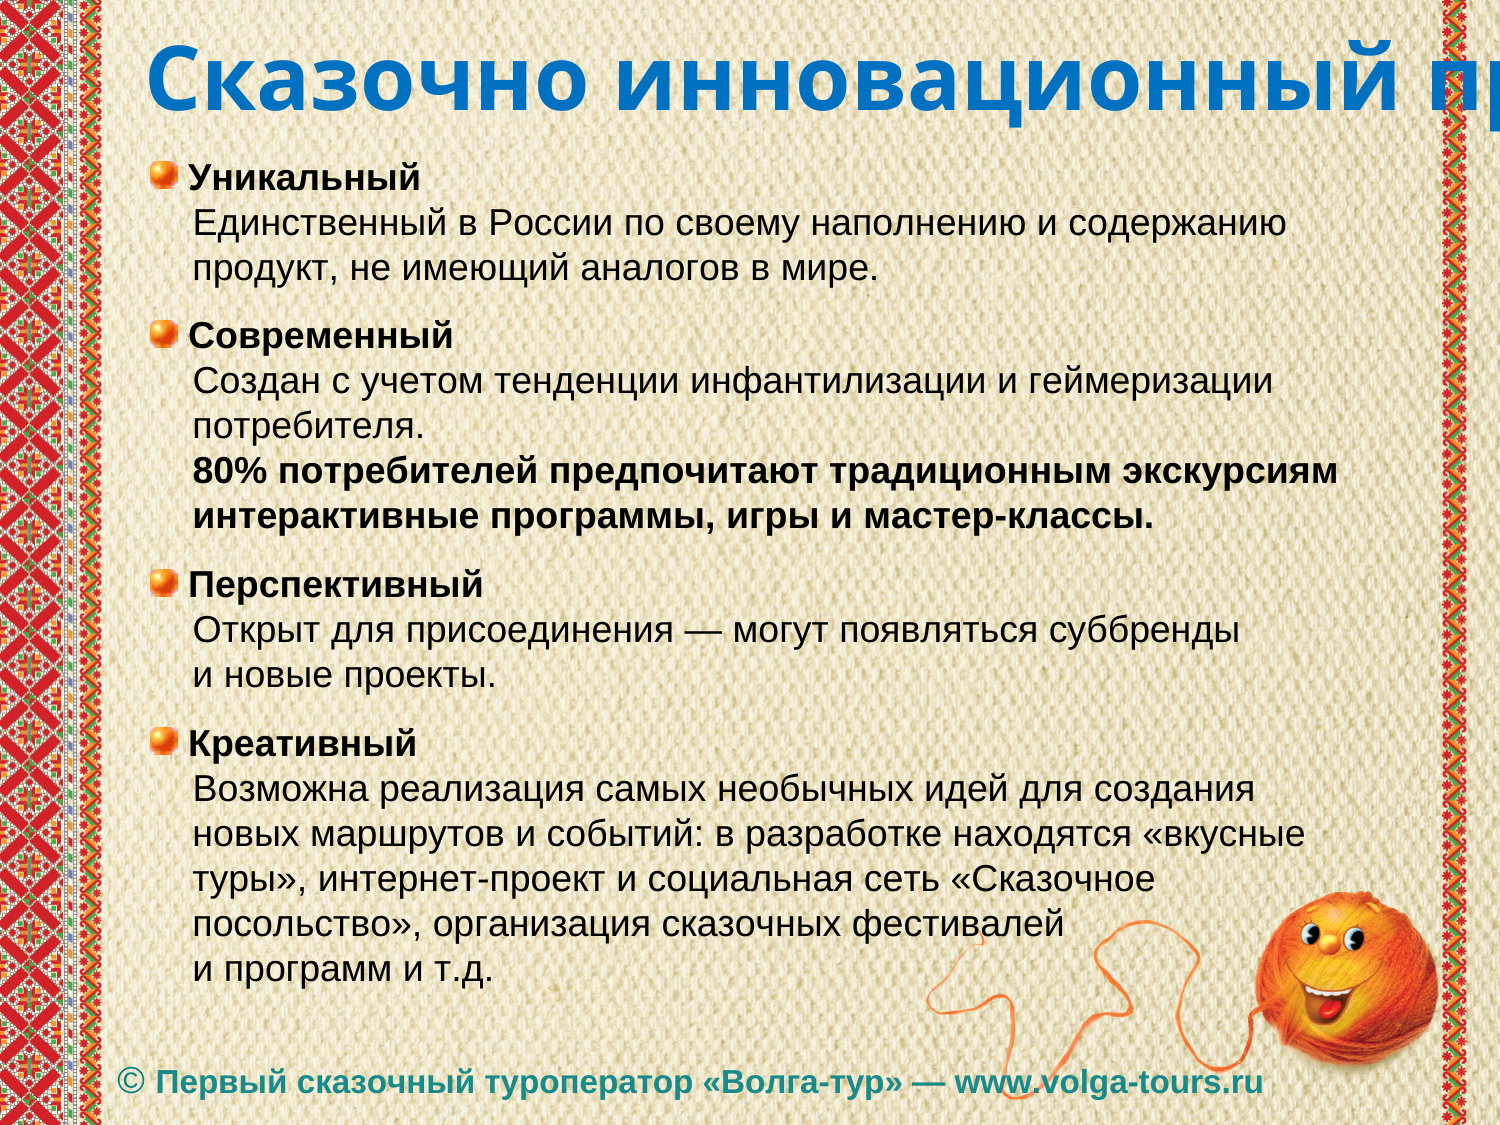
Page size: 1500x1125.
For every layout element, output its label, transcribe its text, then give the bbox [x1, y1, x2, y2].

picture [0, 0, 1500, 1125]
text_box Сказочно инновационный проект [129, 13, 1411, 119]
text_box © Первый сказочный туроператор «Волга-тур» — www.volga-tours.ru [117, 1057, 1276, 1102]
text_box Уникальный Единственный в России по своему наполнению и содержанию продукт, не имеющий аналогов в мире. Современный Создан с учетом тенденции инфантилизации и геймеризации потребителя. 80% потребителей предпочитают традиционным экскурсиям интерактивные программы, игры и мастер-классы. Перспективный Открыт для присоединения — могут появляться суббренды и новые проекты. Креативный Возможна реализация самых необычных идей для создания новых маршрутов и событий: в разработке находятся «вкусные туры», интернет-проект и социальная сеть «Сказочное посольство», организация сказочных фестивалей и программ и т.д. [135, 119, 1359, 997]
